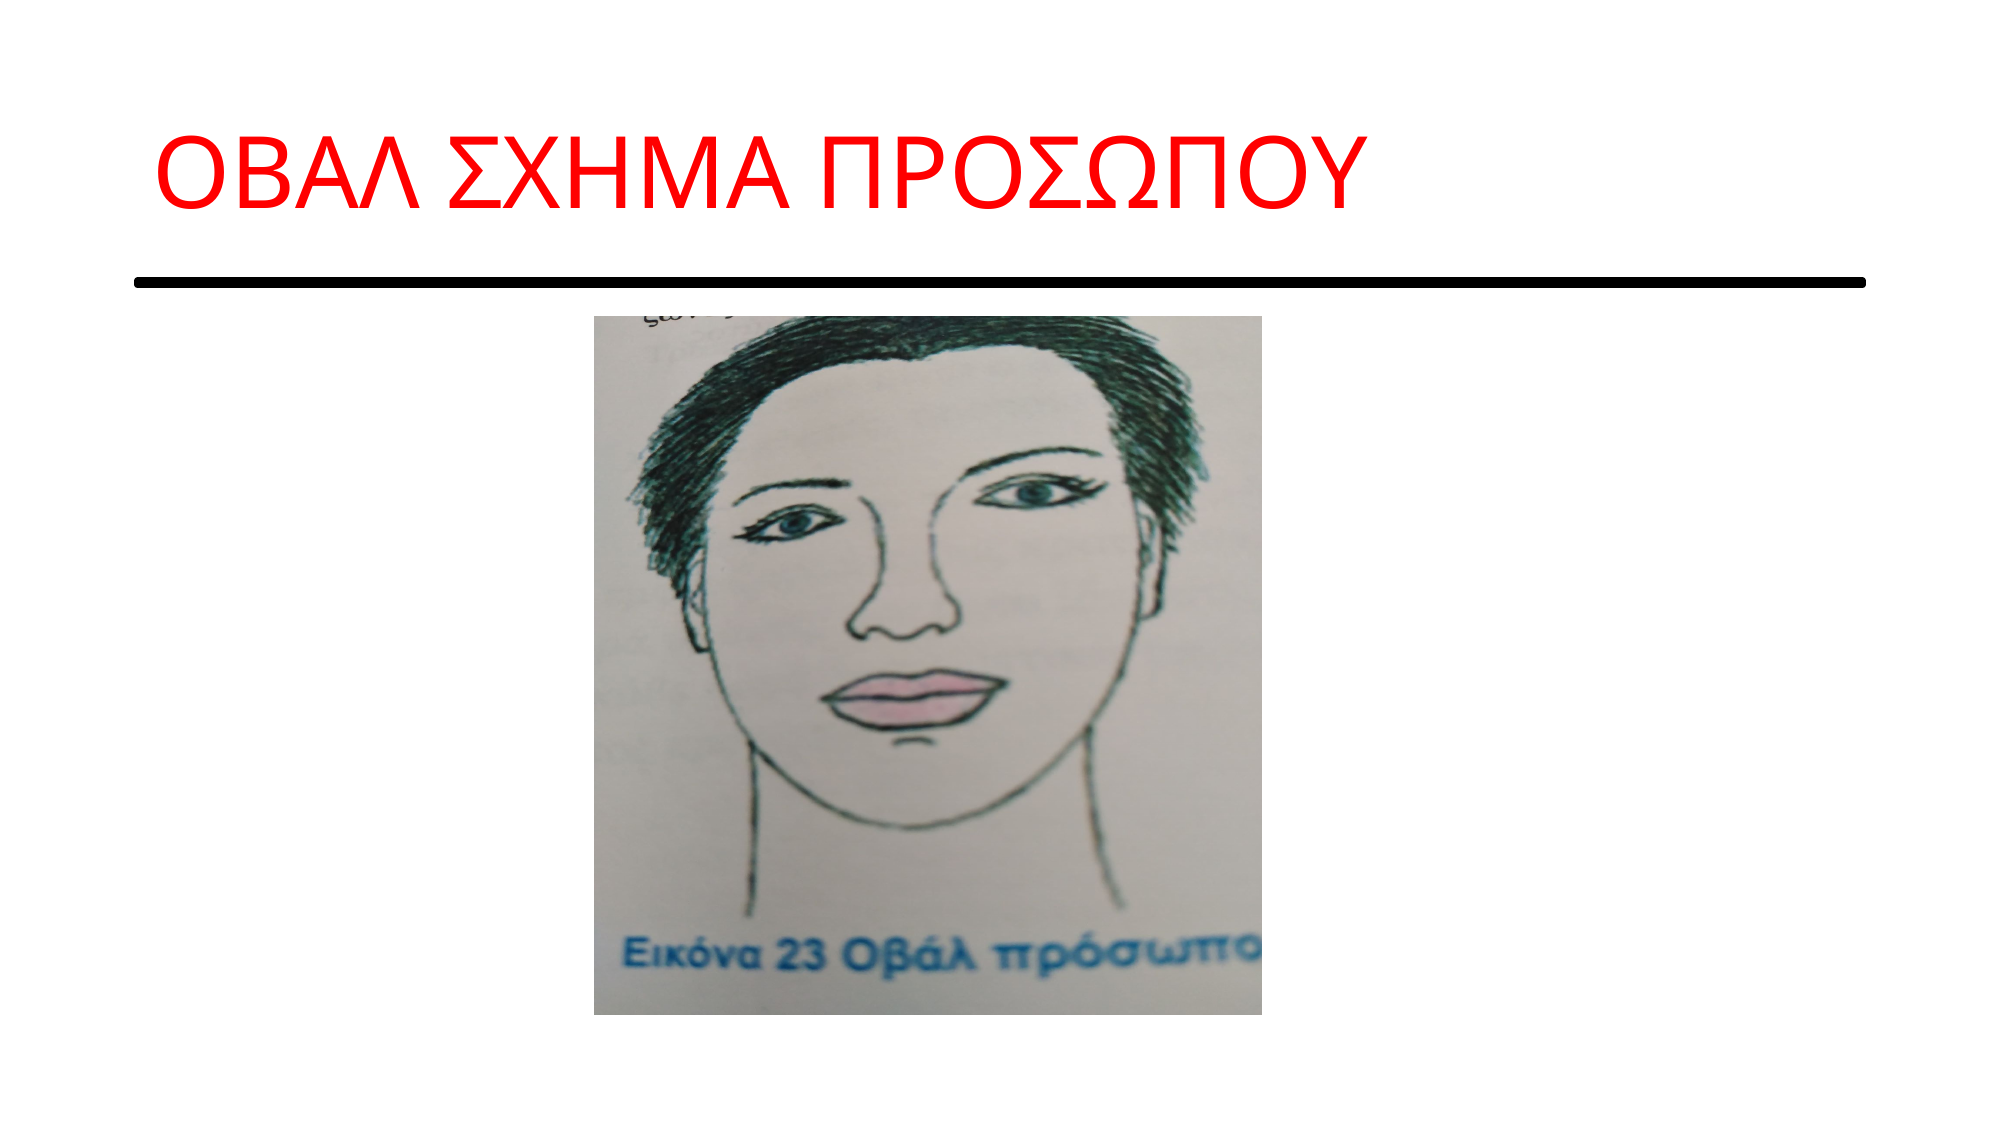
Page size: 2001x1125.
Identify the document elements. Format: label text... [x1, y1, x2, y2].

title ΟΒΑΛ ΣΧΗΜΑ ΠΡΟΣΩΠΟΥ [137, 59, 1863, 278]
picture [594, 316, 1262, 1015]
